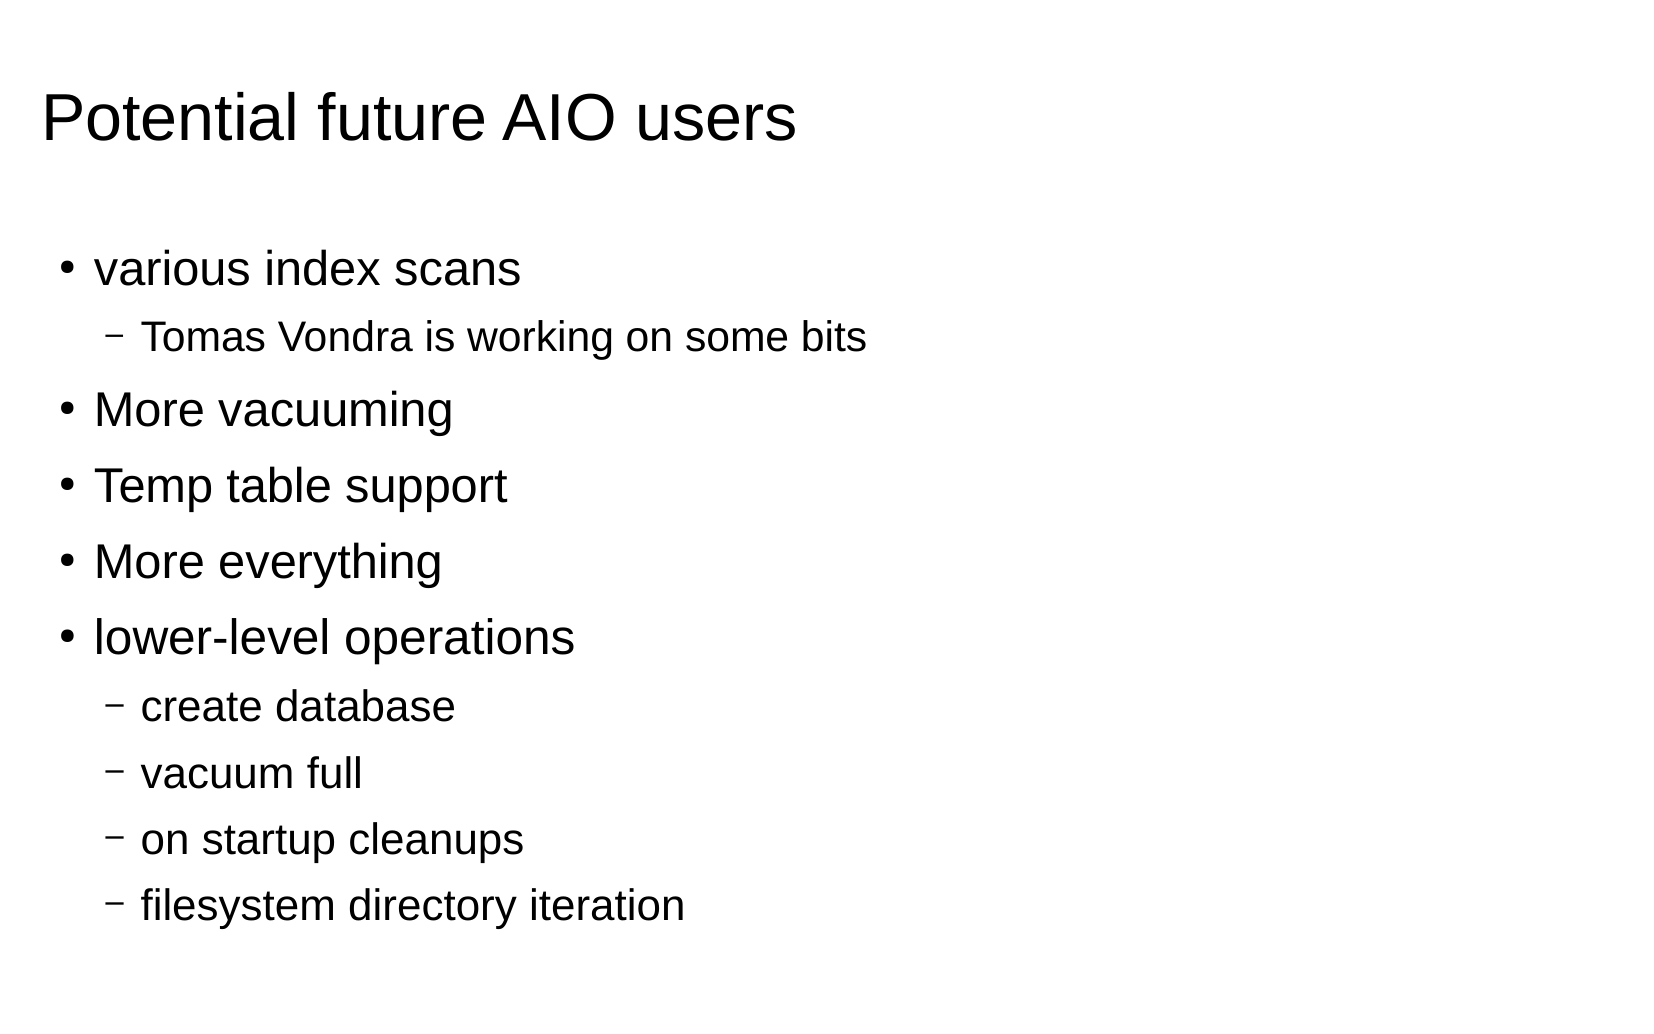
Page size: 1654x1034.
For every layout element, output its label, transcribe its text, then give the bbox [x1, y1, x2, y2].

title Potential future AIO users [41, 40, 1605, 195]
list various index scans Tomas Vondra is working on some bits More vacuuming Temp table support More everything lower-level operations create database vacuum full on startup cleanups filesystem directory iteration [47, 241, 1605, 930]
